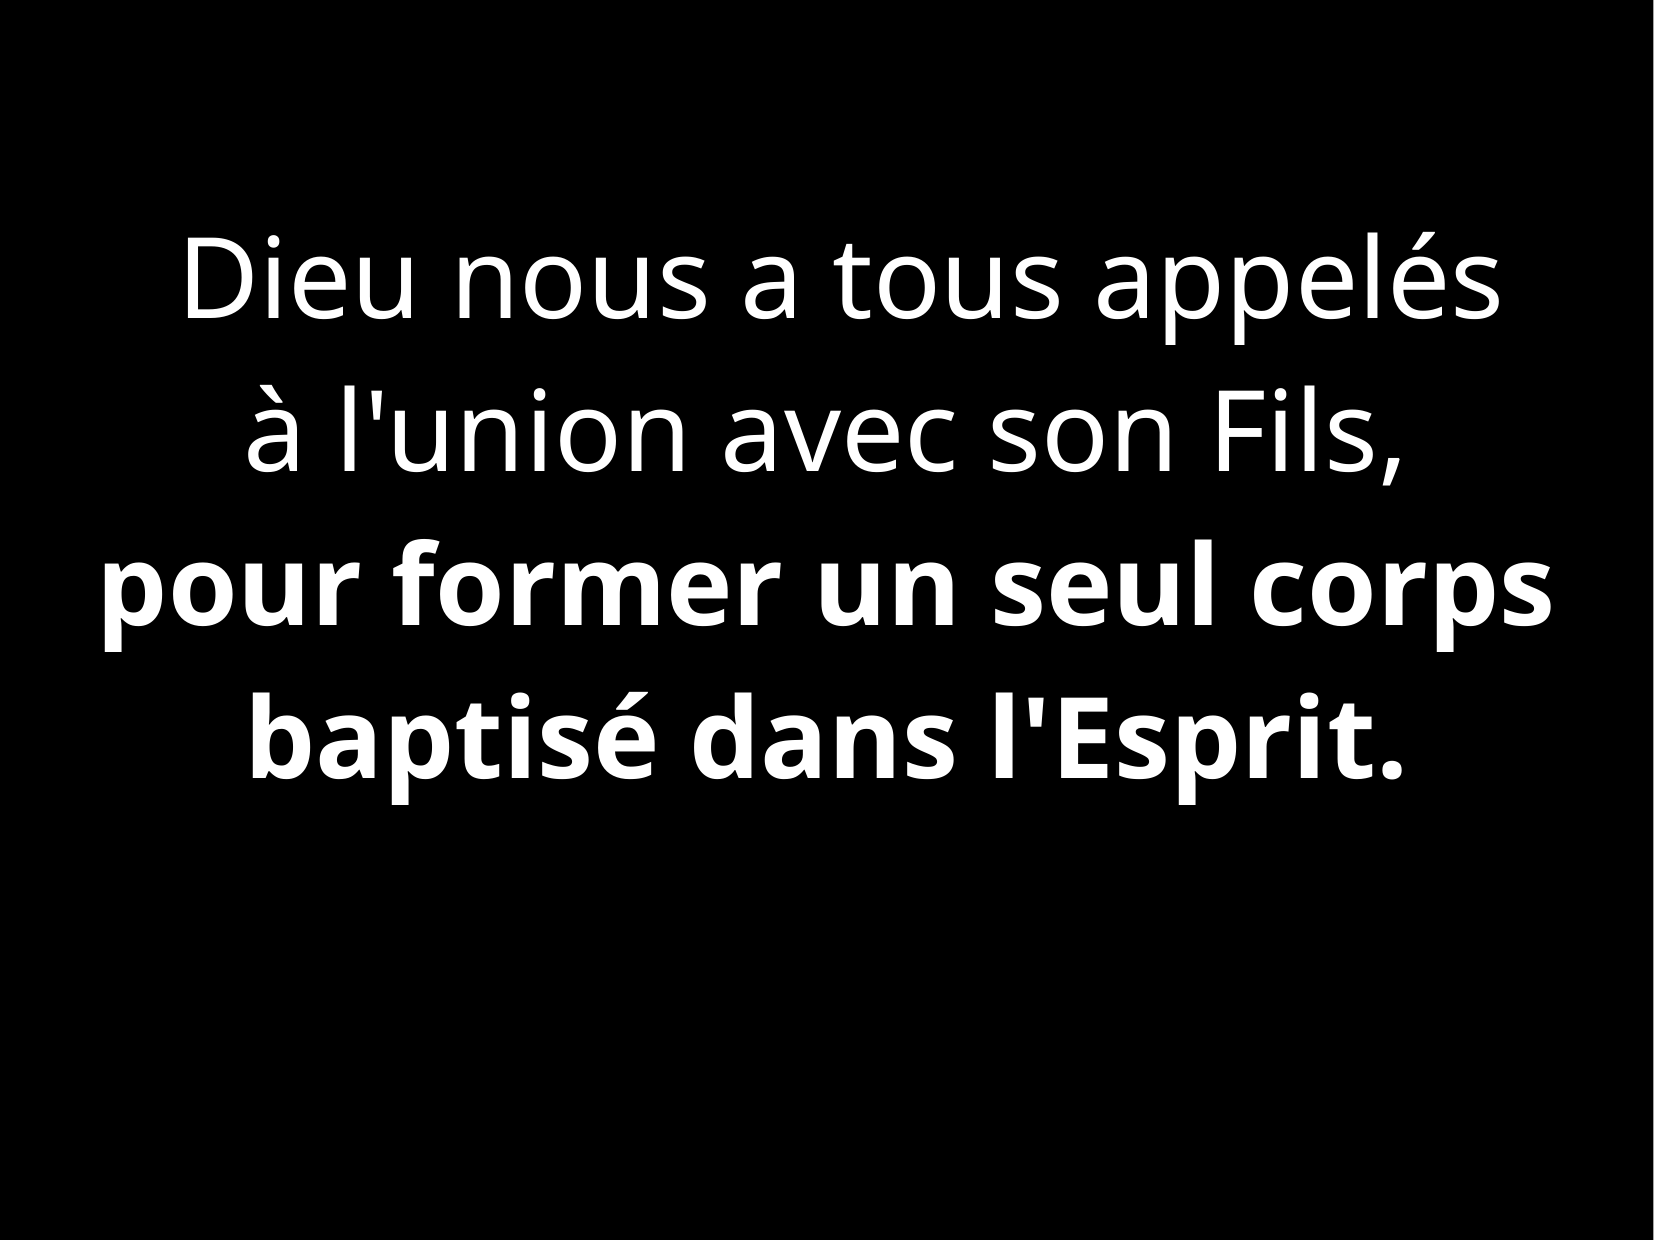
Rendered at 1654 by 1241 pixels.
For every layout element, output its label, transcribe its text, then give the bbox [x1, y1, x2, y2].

list Dieu nous a tous appelés à l'union avec son Fils, pour former un seul corps baptisé dans l'Esprit. [29, 45, 1625, 1241]
